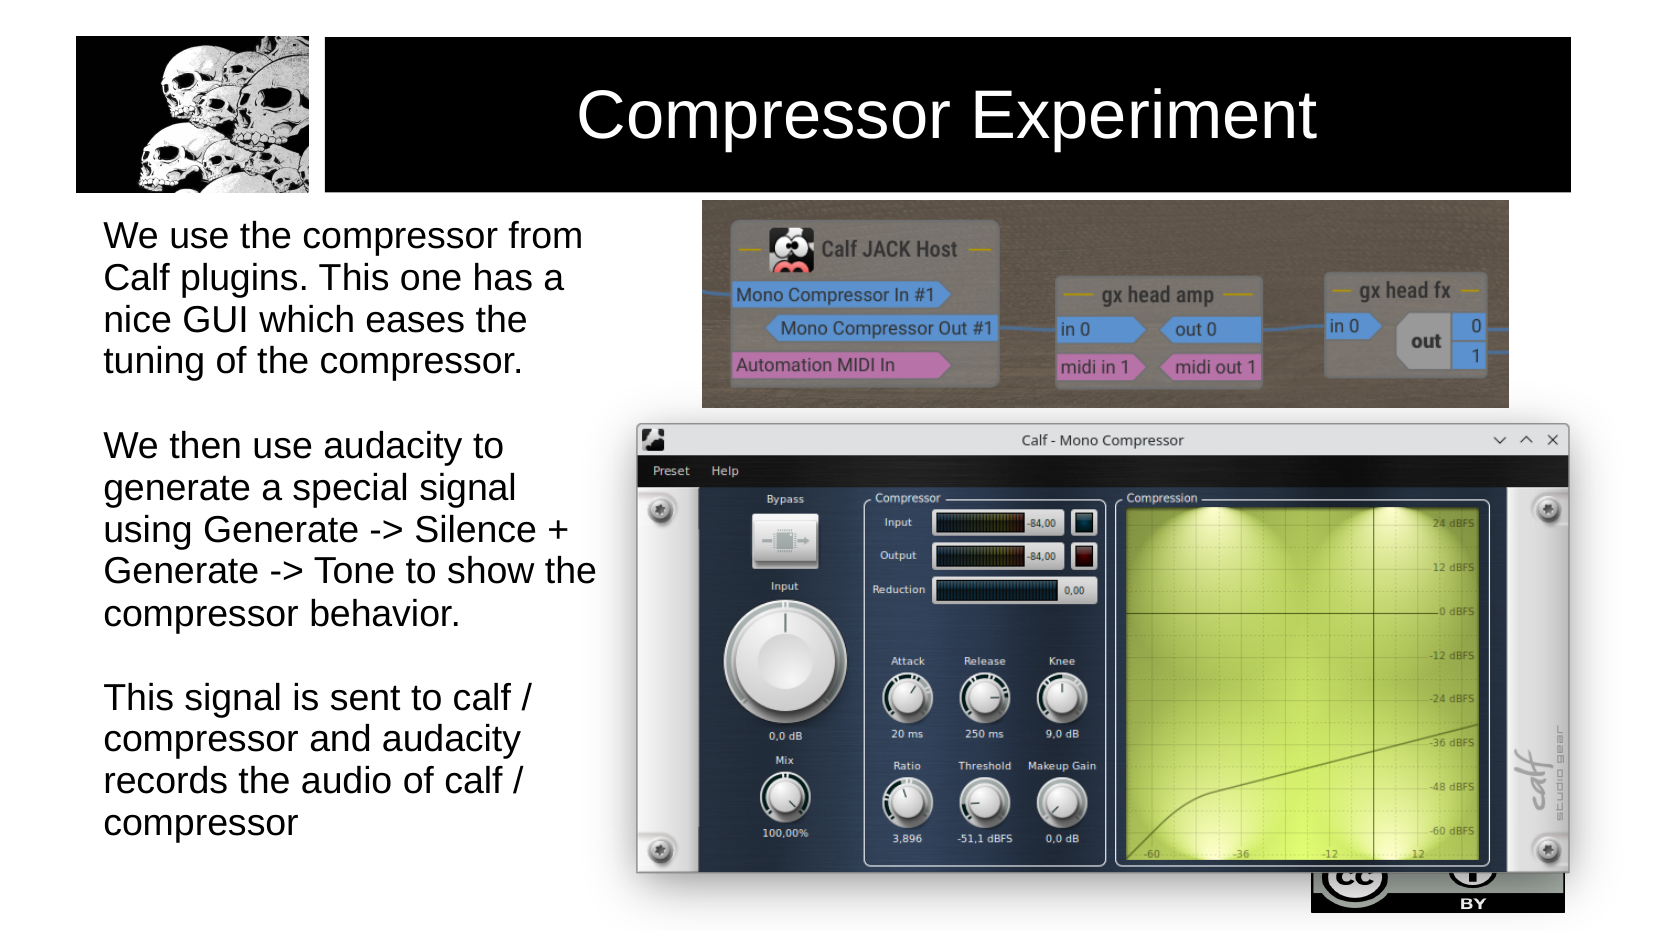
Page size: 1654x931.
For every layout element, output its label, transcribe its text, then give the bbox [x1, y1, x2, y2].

picture [566, 200, 1640, 931]
title Compressor Experiment [324, 37, 1571, 193]
picture [76, 36, 309, 193]
text_box We use the compressor from Calf plugins. This one has a nice GUI which eases the tuning of the compressor. We then use audacity to generate a special signal using Generate -> Silence + Generate -> Tone to show the compressor behavior. This signal is sent to calf / compressor and audacity records the audio of calf / compressor [88, 206, 621, 886]
